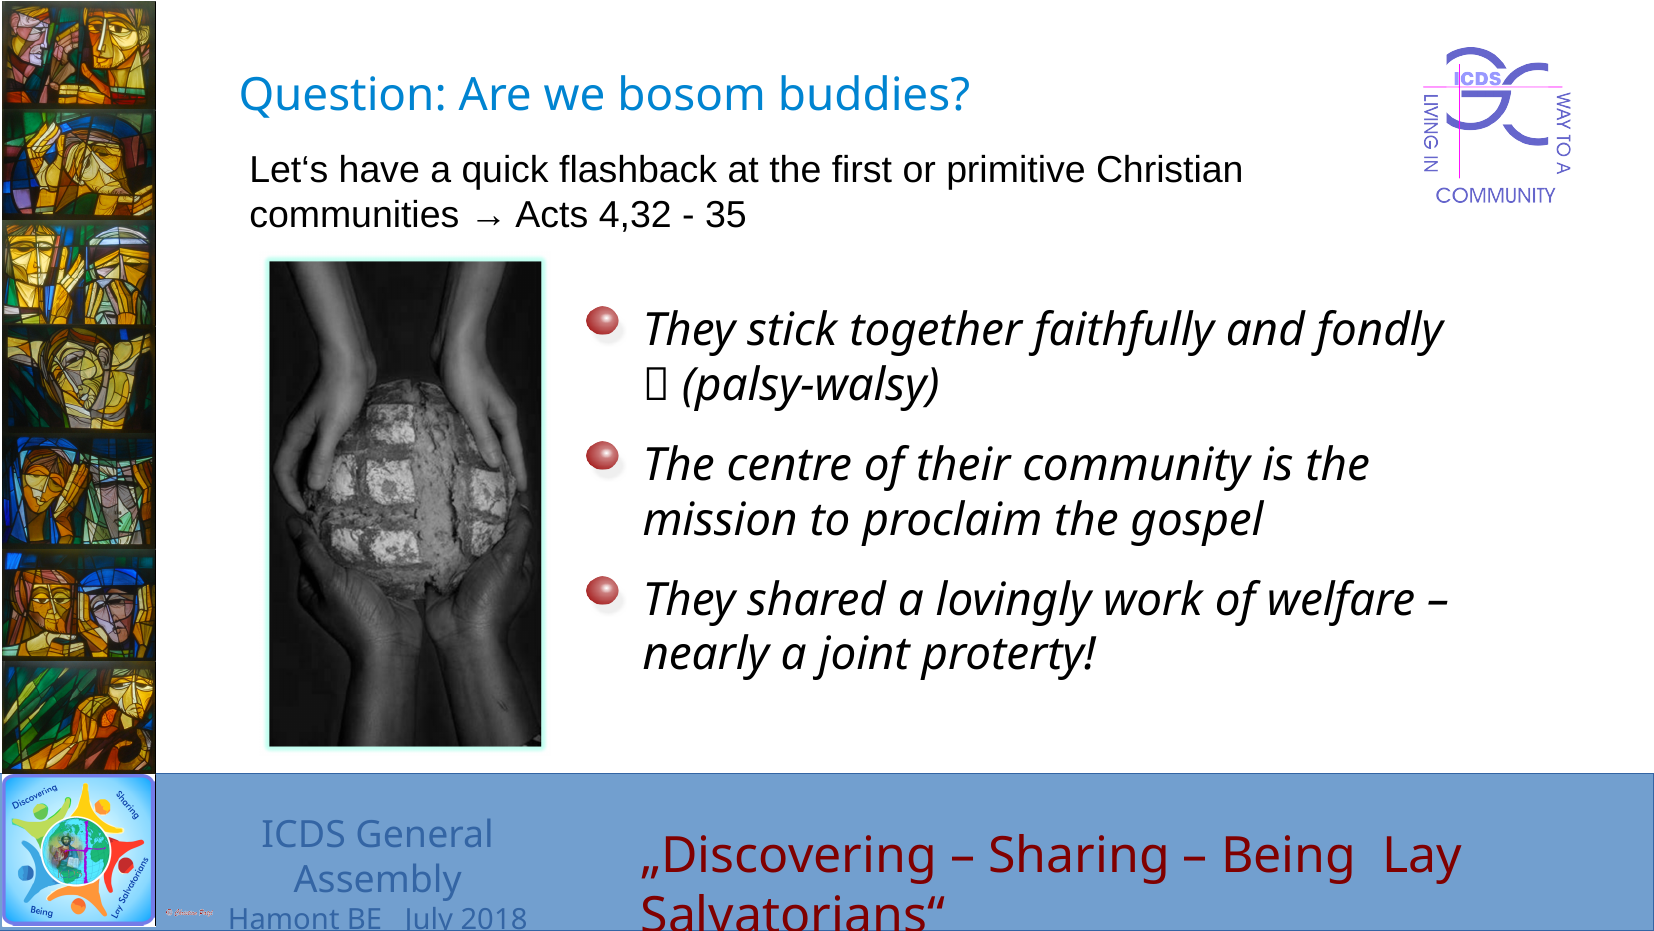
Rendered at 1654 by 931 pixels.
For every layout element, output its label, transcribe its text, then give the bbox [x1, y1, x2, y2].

text_box They stick together faithfully and fondly  (palsy-walsy) The centre of their community is the mission to proclaim the gospel They shared a lovingly work of welfare – nearly a joint proterty! [555, 292, 1536, 687]
picture [586, 576, 627, 617]
picture [166, 909, 213, 917]
picture [1421, 47, 1583, 203]
text_box Question: Are we bosom buddies? [223, 56, 1052, 129]
picture [586, 441, 627, 482]
picture [586, 306, 627, 347]
text_box „Discovering – Sharing – Being Lay Salvatorians“ [625, 814, 1607, 892]
text_box Let‘s have a quick flashback at the first or primitive Christian communities → Acts 4,32 - 35 [234, 137, 1347, 226]
picture [0, 0, 158, 930]
picture [259, 251, 551, 756]
